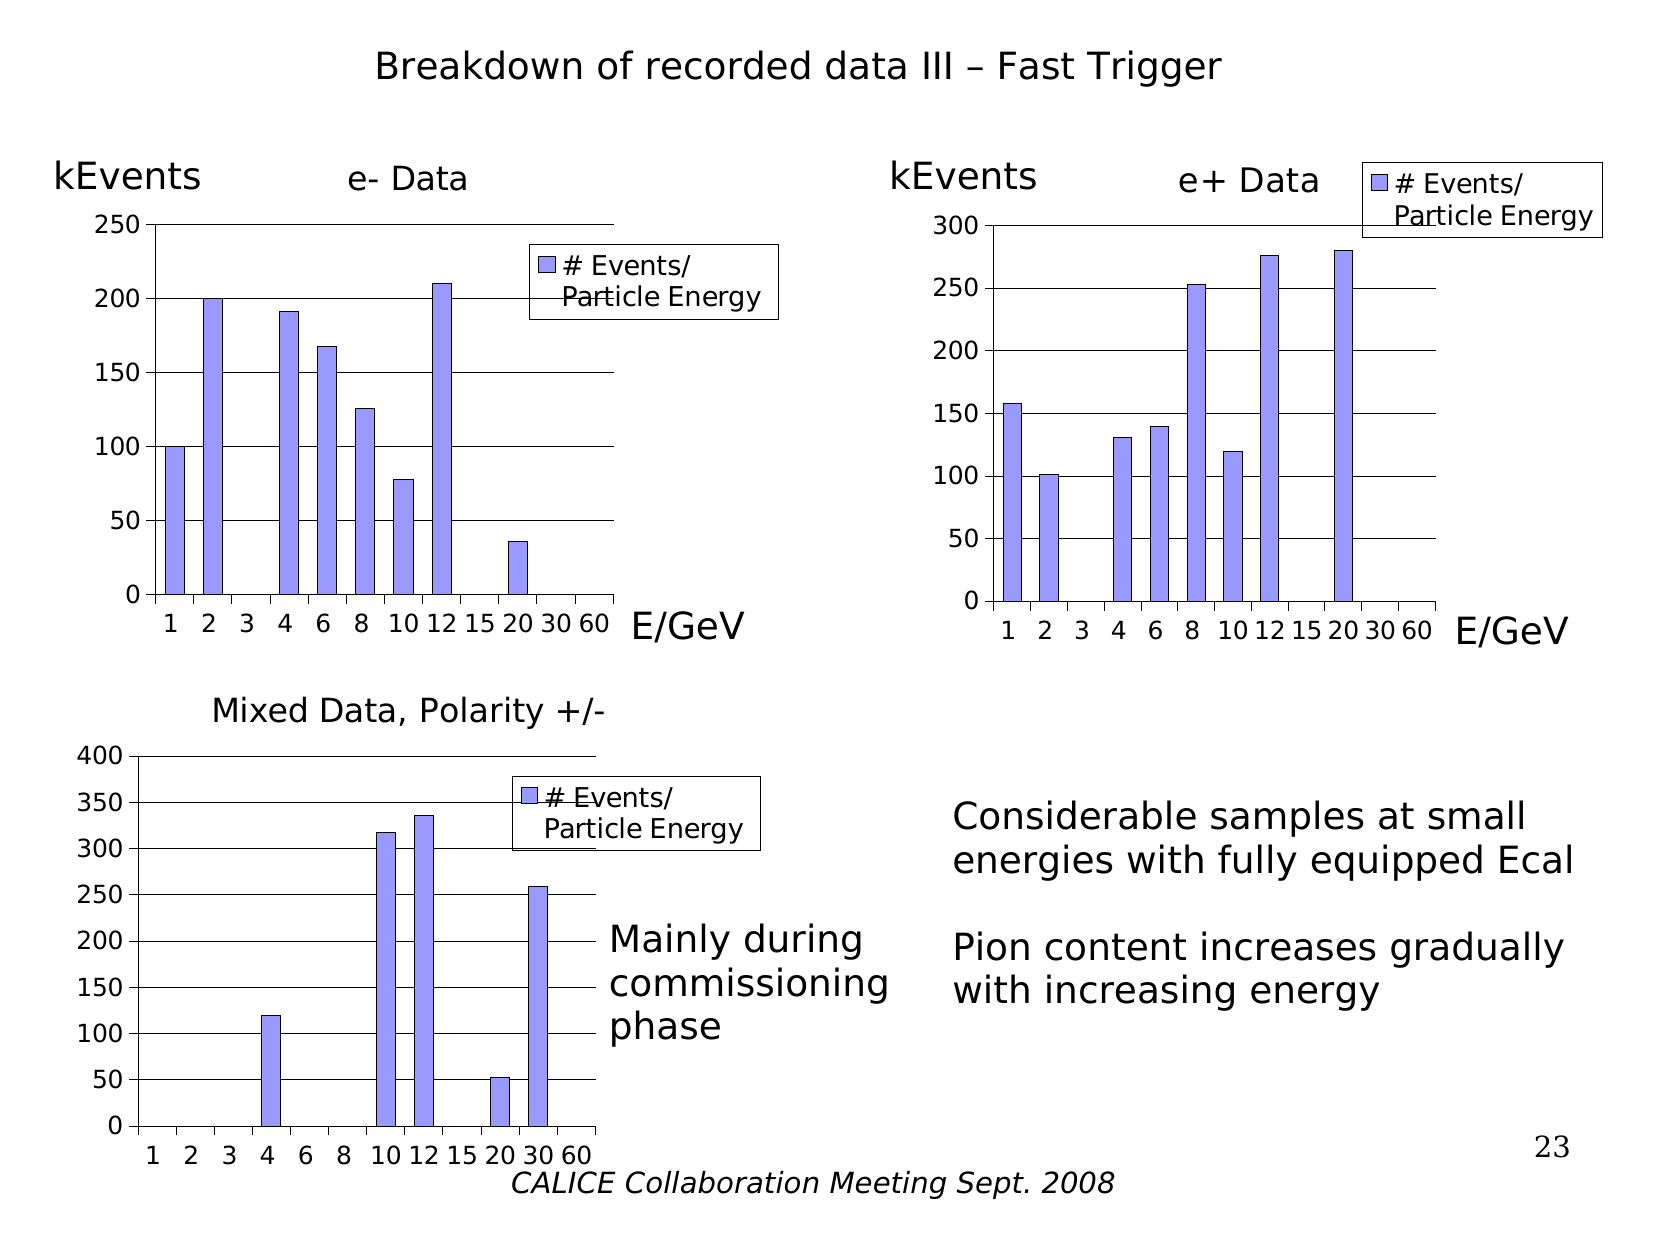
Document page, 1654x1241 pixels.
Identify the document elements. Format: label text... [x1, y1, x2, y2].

chart [62, 672, 770, 1181]
text_box E/GeV [1439, 602, 1581, 662]
text_box kEvents [38, 147, 214, 207]
text_box Mainly during commissioning phase [594, 910, 911, 1056]
text_box kEvents [874, 147, 1050, 207]
chart [79, 140, 788, 650]
text_box Considerable samples at small energies with fully equipped Ecal Pion content increases gradually with increasing energy [937, 787, 1577, 1020]
chart [918, 140, 1605, 657]
text_box E/GeV [615, 597, 758, 657]
text_box Breakdown of recorded data III – Fast Trigger [359, 37, 1219, 96]
